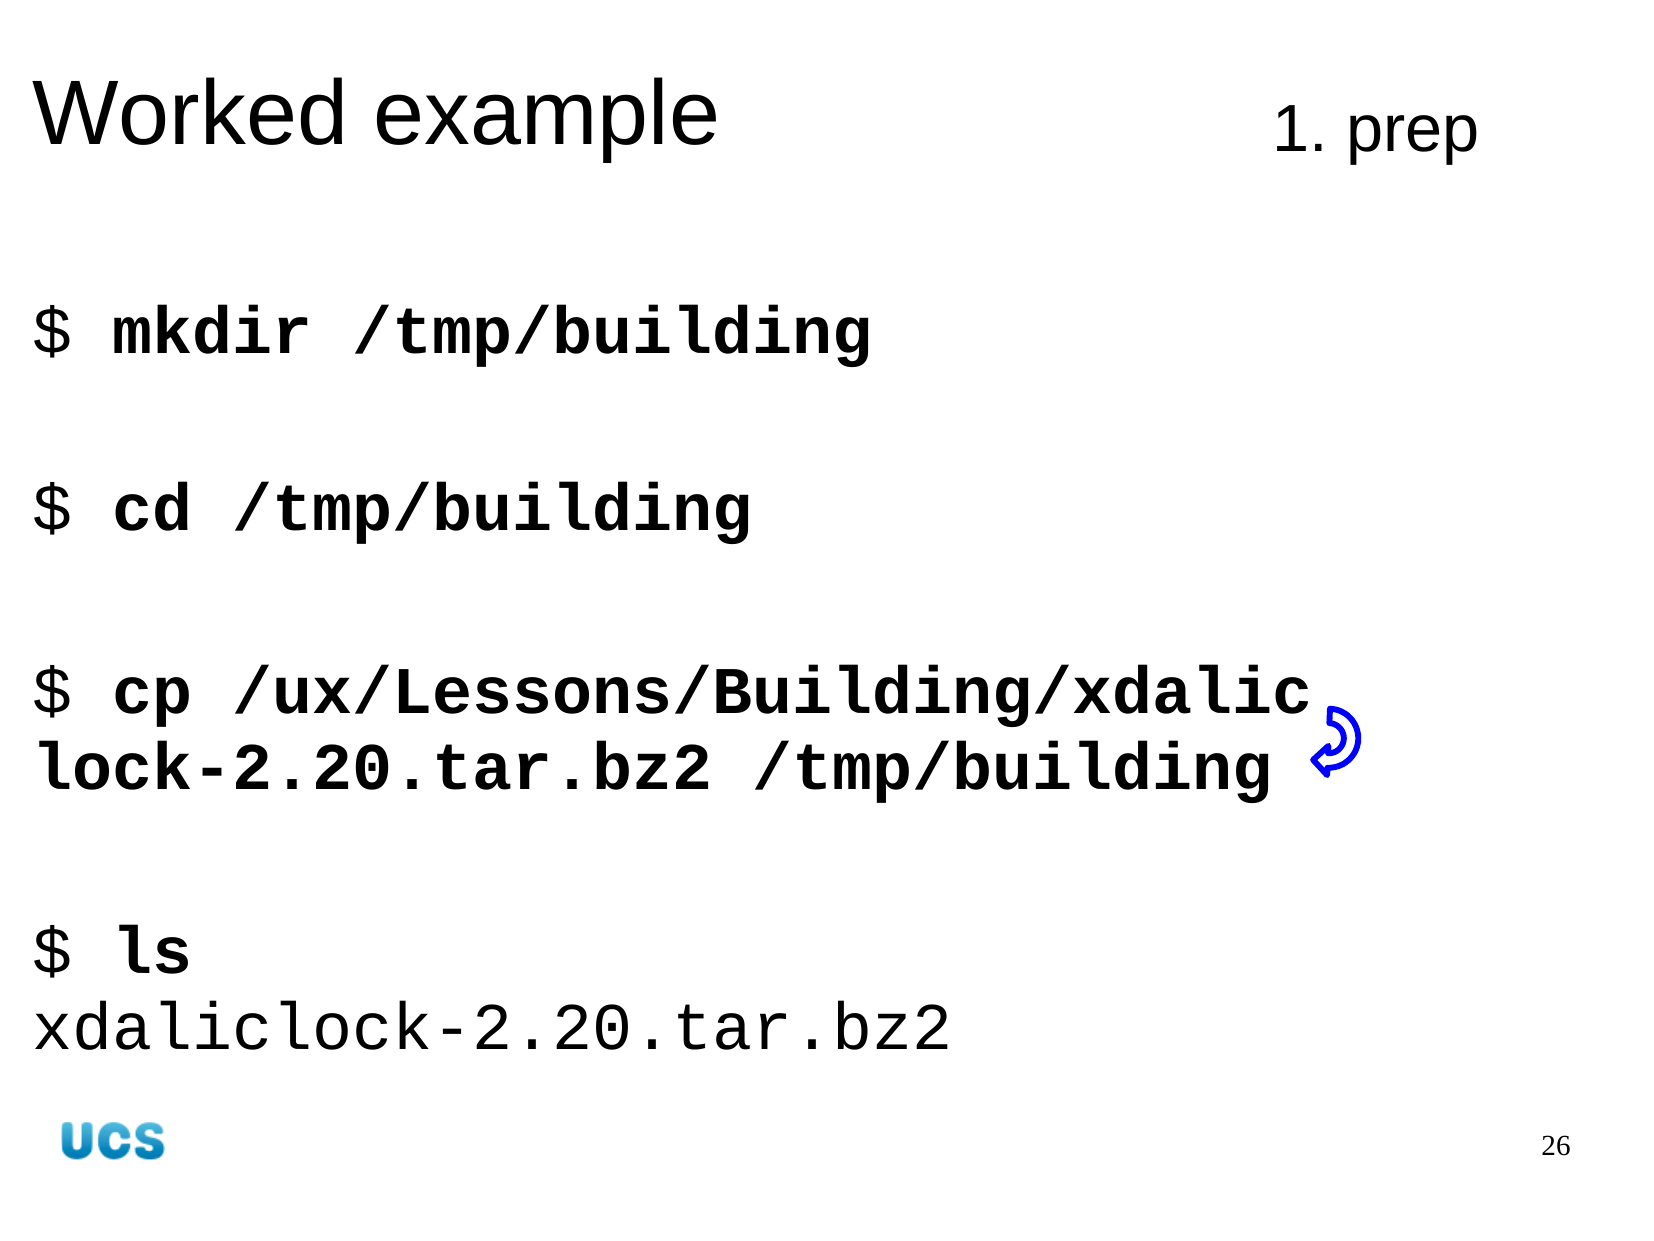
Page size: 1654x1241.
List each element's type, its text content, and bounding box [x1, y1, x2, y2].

text_box $ cp /ux/Lessons/Building/xdalic lock-2.20.tar.bz2 /tmp/building [29, 655, 1316, 813]
text_box $ mkdir /tmp/building [29, 295, 876, 377]
text_box 1. prep [1269, 88, 1484, 170]
text_box [1313, 708, 1359, 776]
text_box Worked example [29, 59, 725, 168]
text_box $ cd /tmp/building [29, 472, 756, 554]
text_box $ ls xdaliclock-2.20.tar.bz2 [29, 915, 956, 1073]
picture [61, 1121, 165, 1161]
